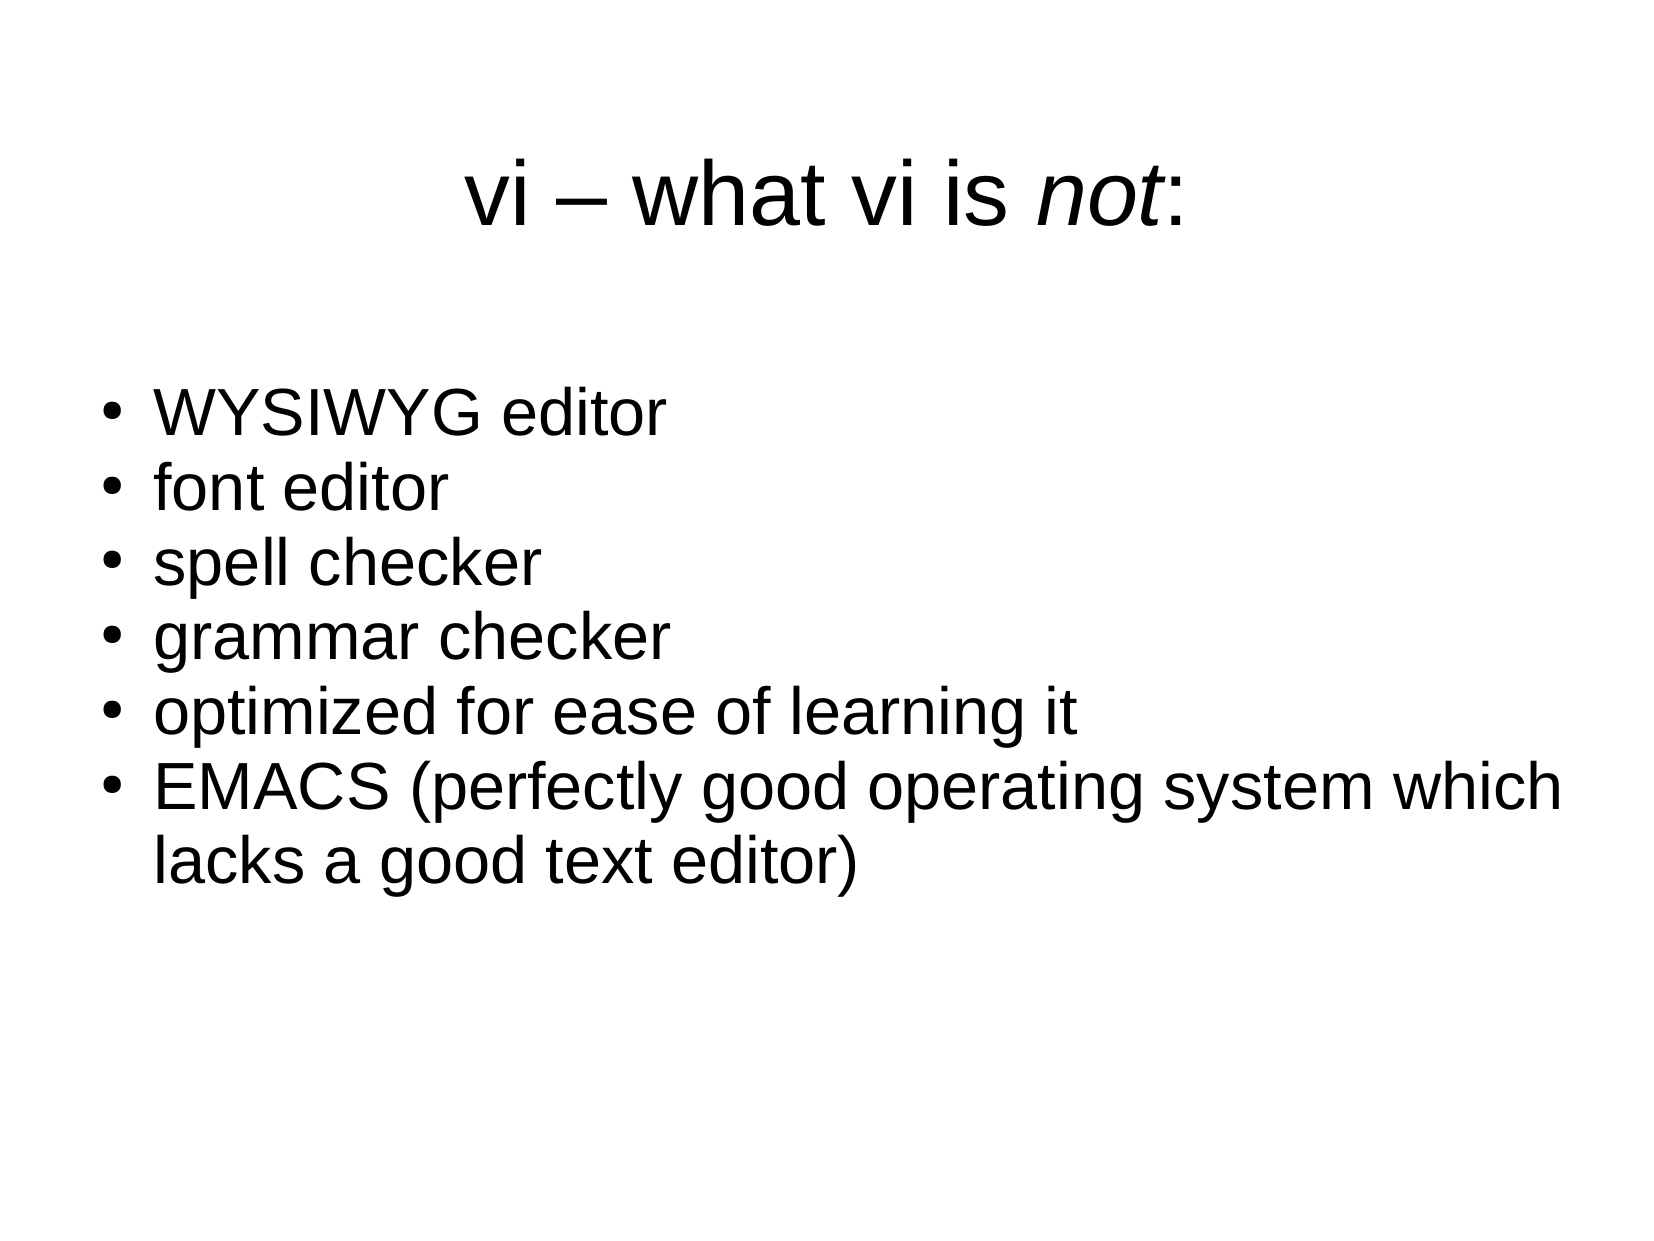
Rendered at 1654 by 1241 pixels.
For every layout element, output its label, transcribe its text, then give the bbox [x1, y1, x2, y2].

title vi – what vi is not: [82, 50, 1571, 338]
list WYSIWYG editor font editor spell checker grammar checker optimized for ease of learning it EMACS (perfectly good operating system which lacks a good text editor) [82, 375, 1571, 1094]
